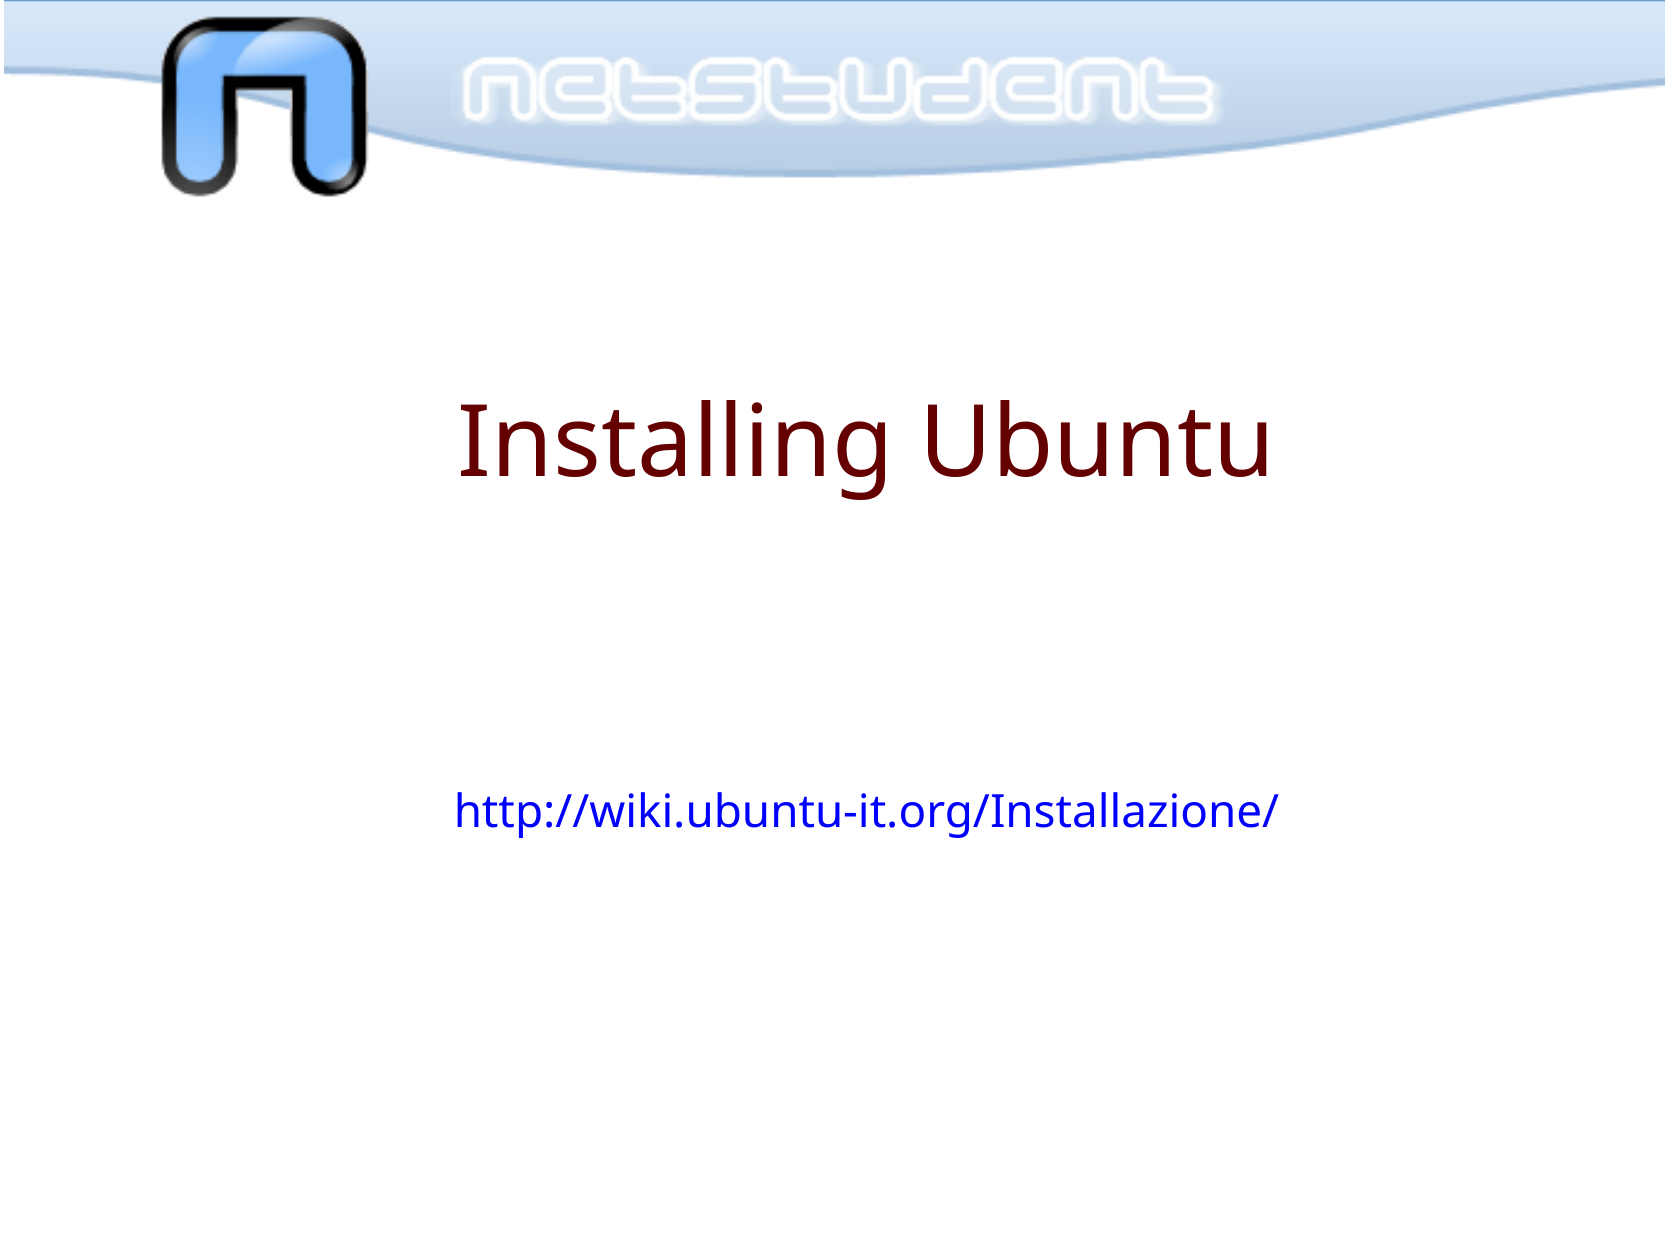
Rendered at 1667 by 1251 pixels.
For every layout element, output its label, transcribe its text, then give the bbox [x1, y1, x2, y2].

picture [0, 0, 1667, 1251]
title Installing Ubuntu http://wiki.ubuntu-it.org/Installazione/ [195, 325, 1538, 949]
